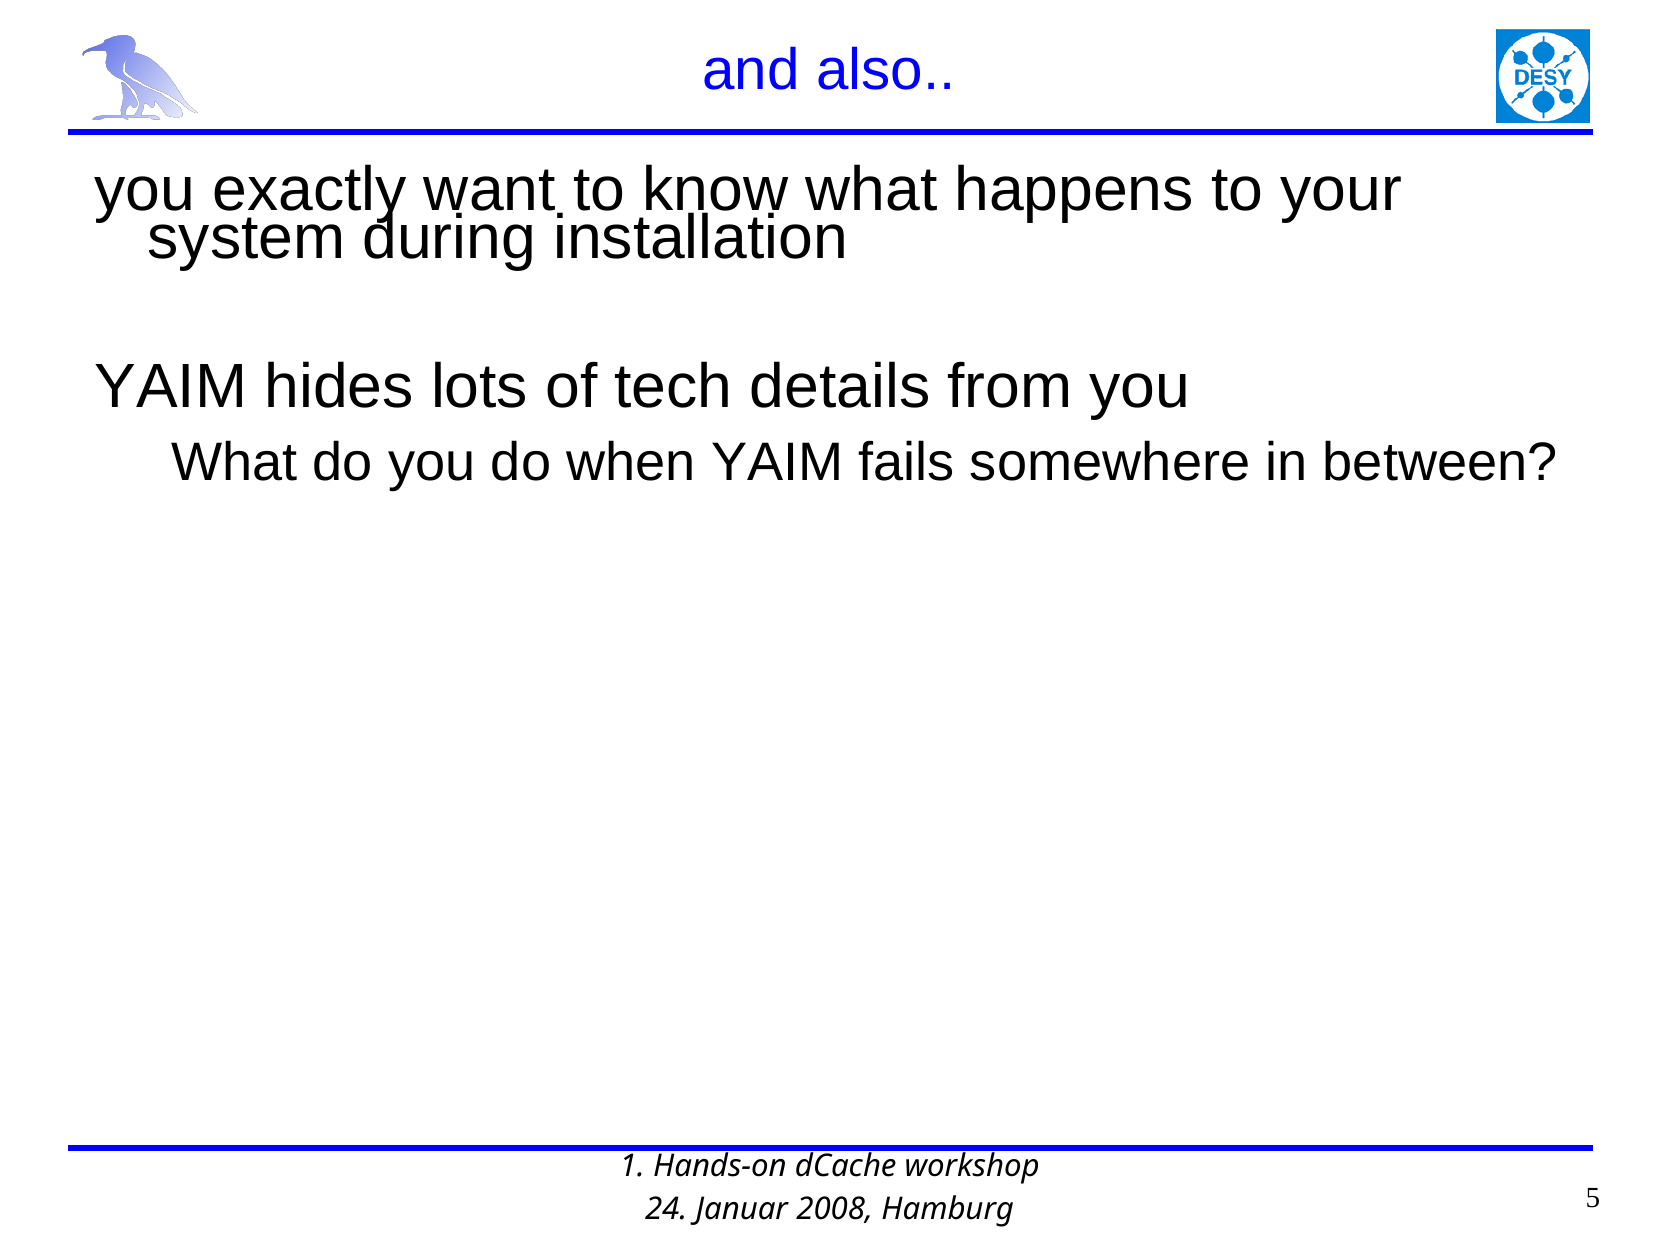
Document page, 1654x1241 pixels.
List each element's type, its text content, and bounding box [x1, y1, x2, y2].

list you exactly want to know what happens to your system during installation YAIM hides lots of tech details from you What do you do when YAIM fails somewhere in between? [76, 171, 1565, 1013]
picture [1496, 29, 1590, 123]
title and also.. [236, 27, 1423, 111]
picture [57, 22, 223, 133]
